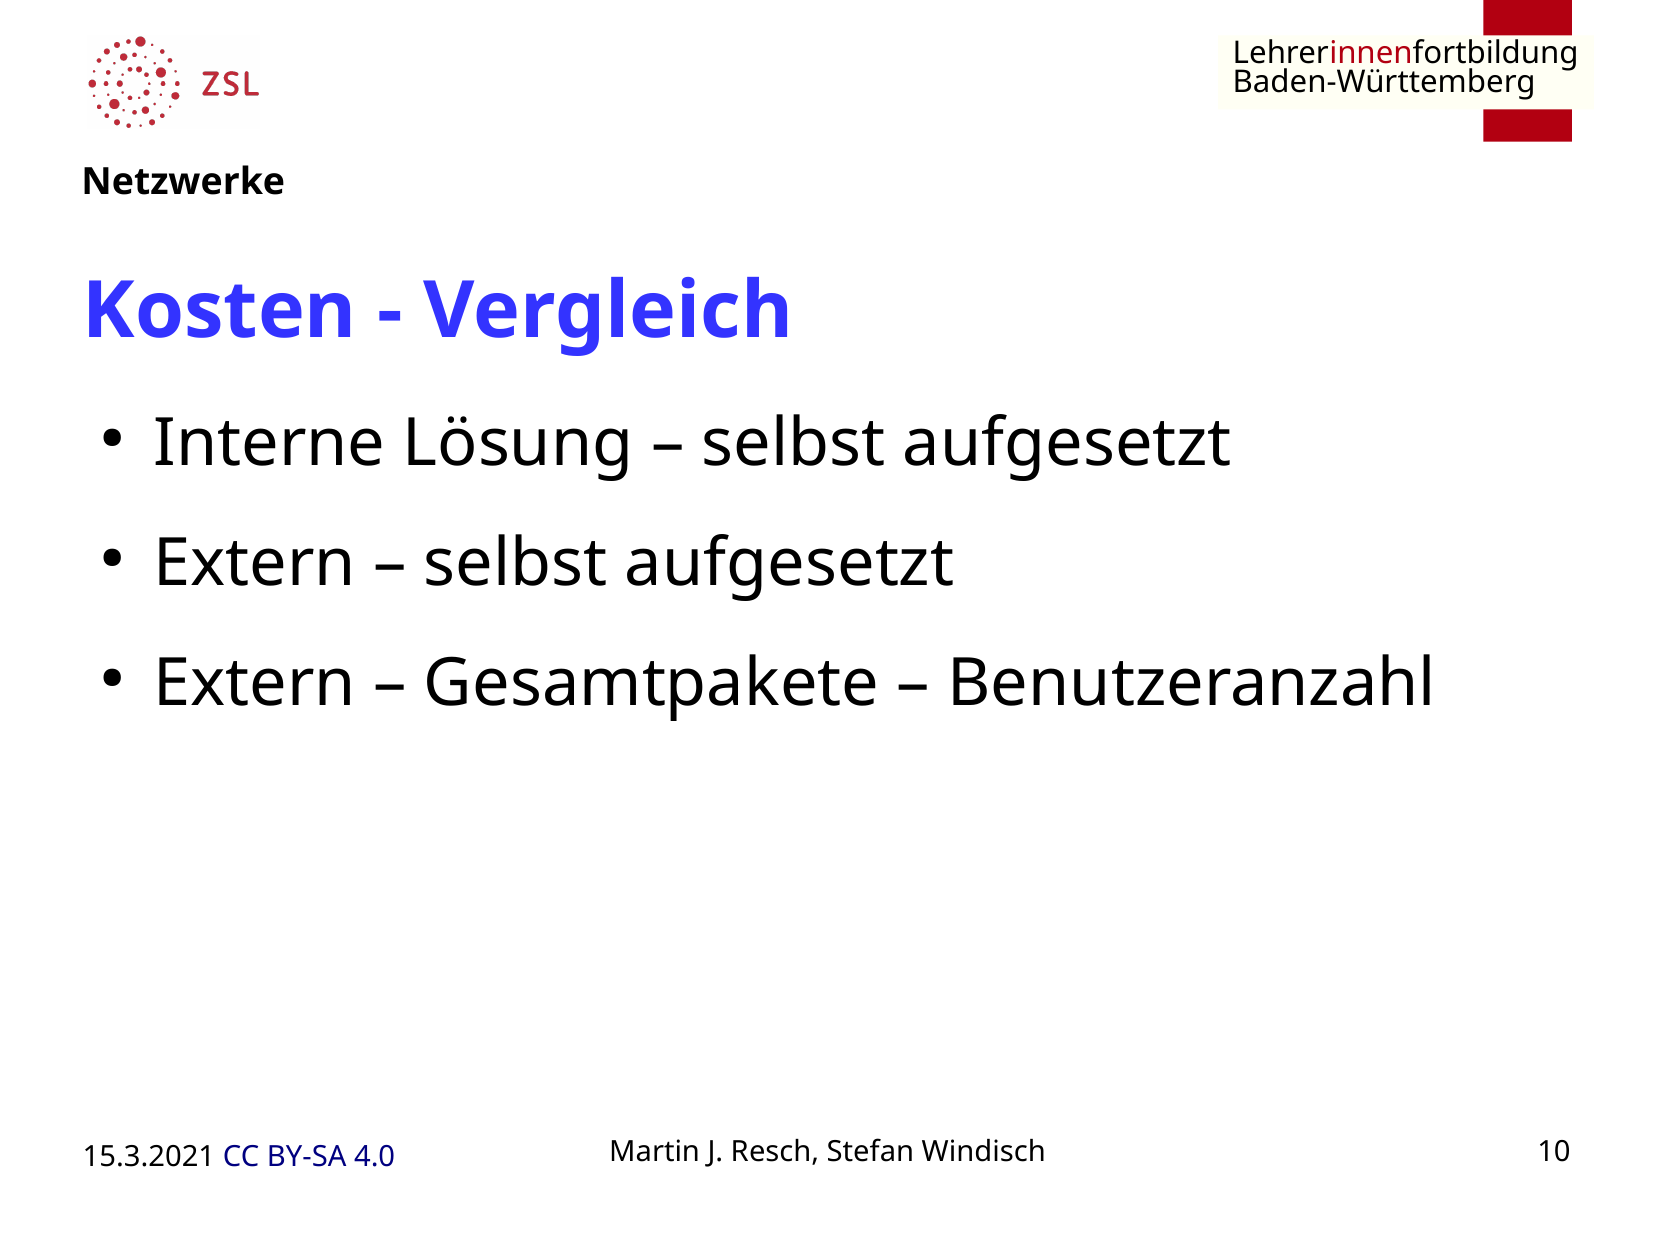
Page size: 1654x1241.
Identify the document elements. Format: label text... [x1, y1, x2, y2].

title Kosten - Vergleich [82, 255, 1571, 359]
list Interne Lösung – selbst aufgesetzt Extern – selbst aufgesetzt Extern – Gesamtpakete – Benutzeranzahl [82, 393, 1571, 1051]
picture [87, 35, 260, 129]
